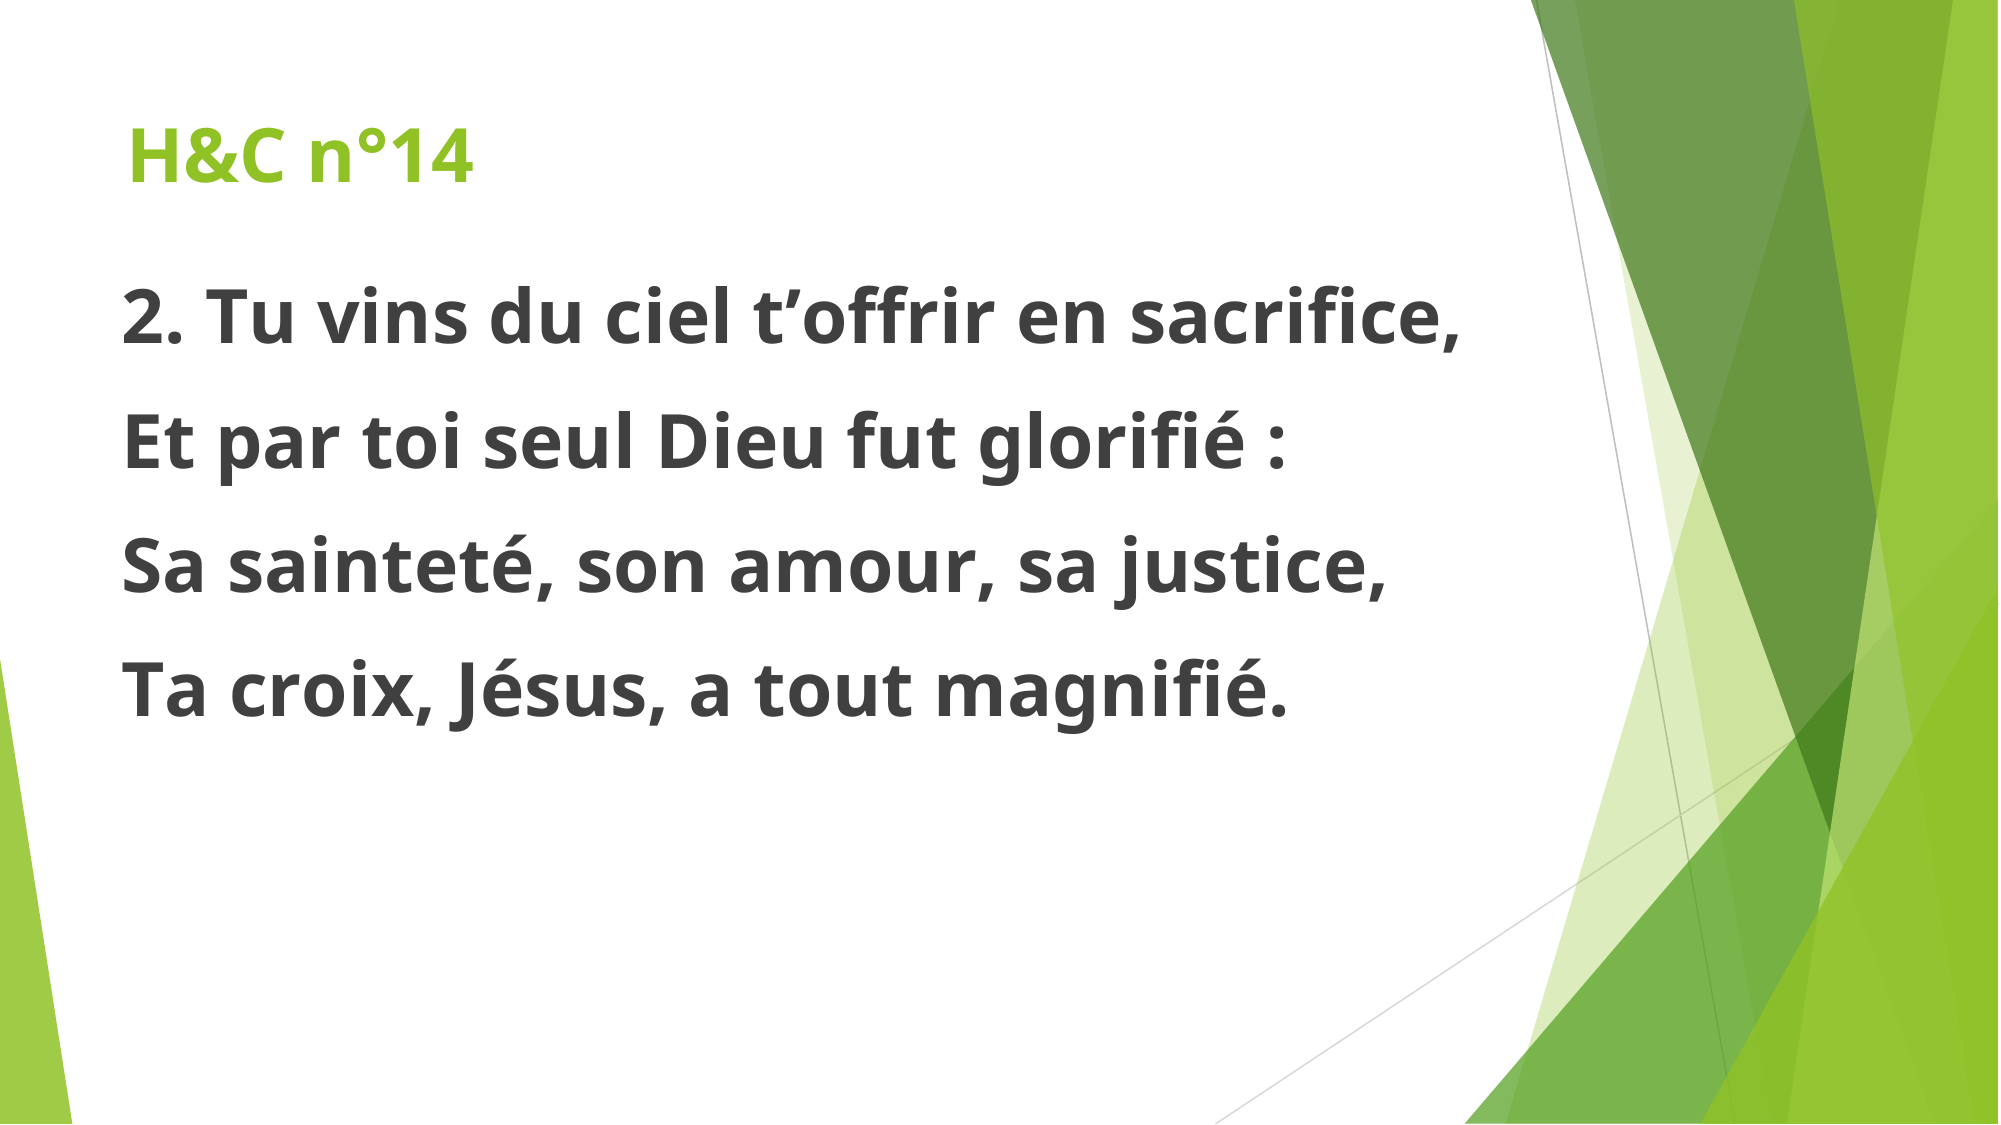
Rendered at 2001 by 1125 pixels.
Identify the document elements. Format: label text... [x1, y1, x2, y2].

text_box H&C n°14 [111, 99, 1522, 213]
text_box 2. Tu vins du ciel t’offrir en sacrifice, Et par toi seul Dieu fut glorifié : Sa sainteté, son amour, sa justice, Ta croix, Jésus, a tout magnifié. [106, 247, 1961, 886]
